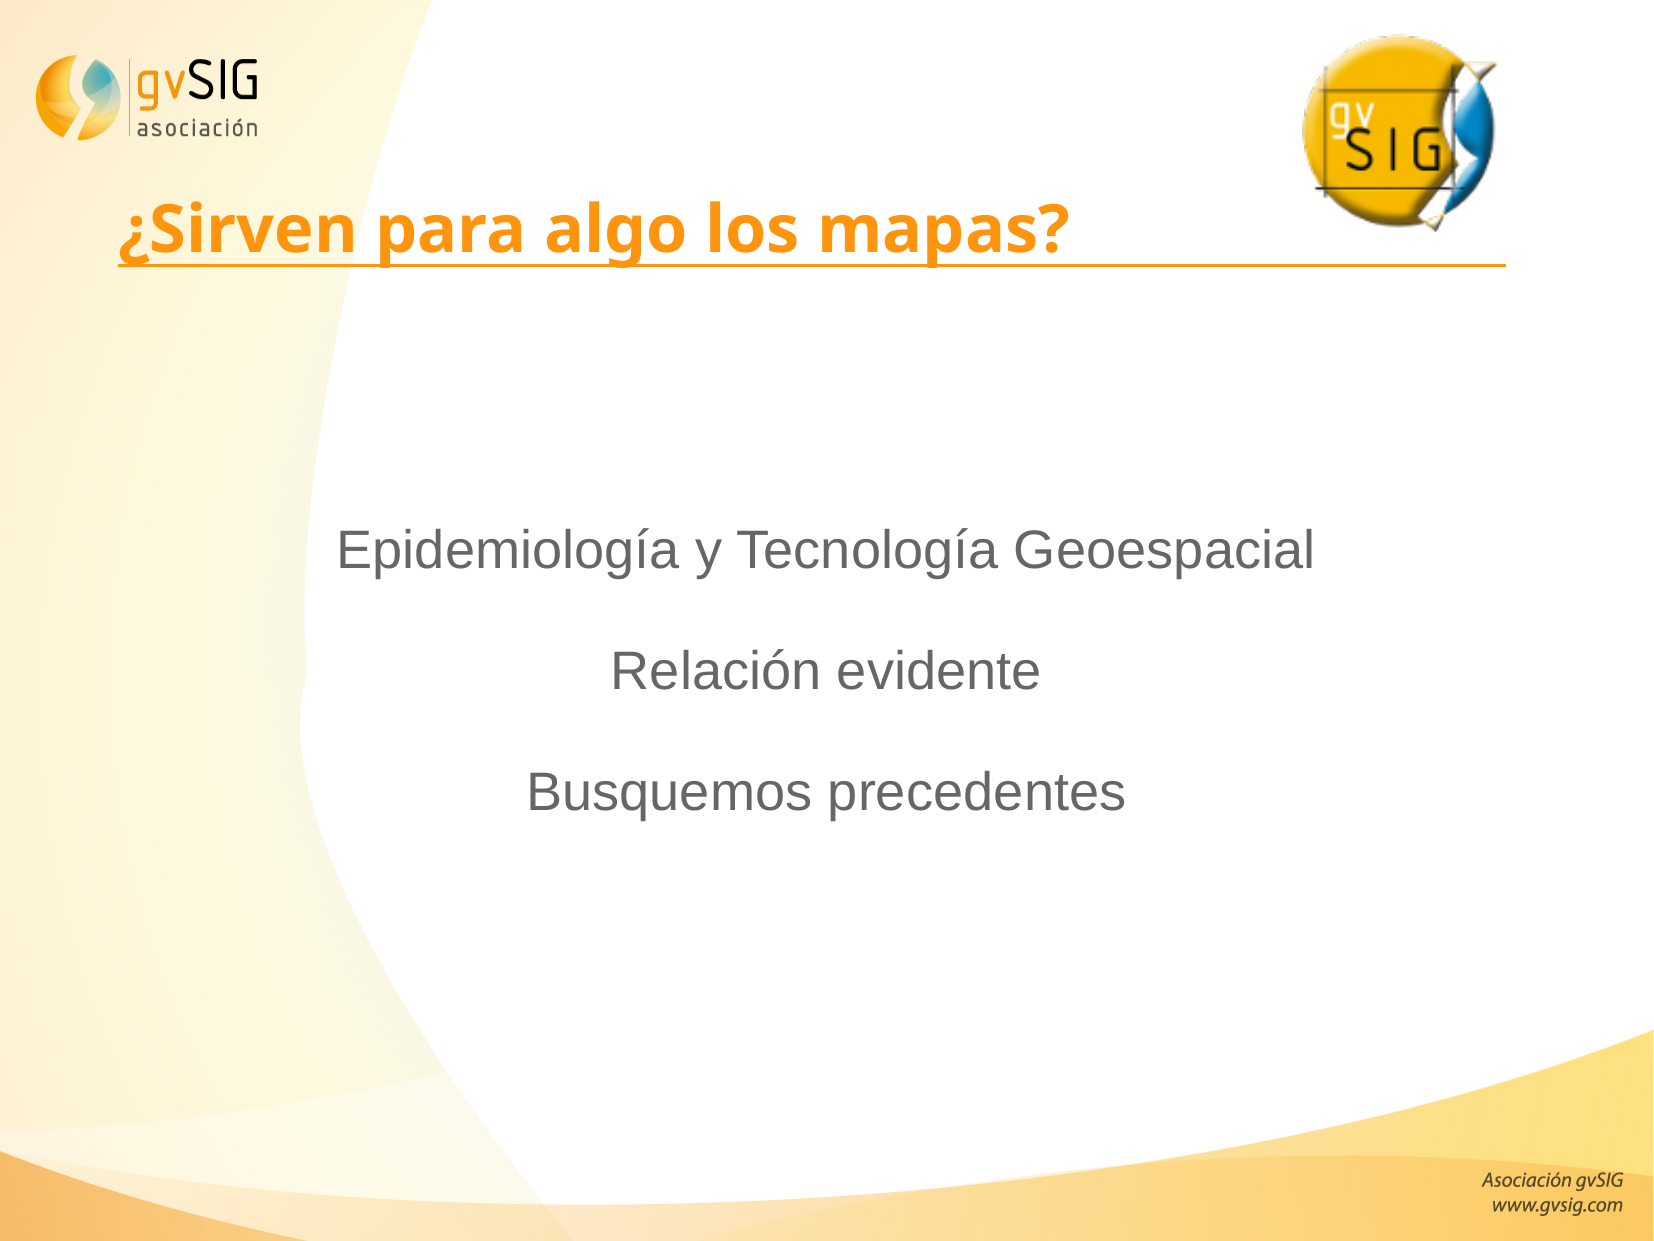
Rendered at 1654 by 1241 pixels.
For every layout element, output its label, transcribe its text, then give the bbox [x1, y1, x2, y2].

picture [0, 0, 1654, 1241]
title ¿Sirven para algo los mapas? [118, 177, 1607, 276]
text_box Epidemiología y Tecnología Geoespacial Relación evidente Busquemos precedentes [88, 512, 1565, 830]
